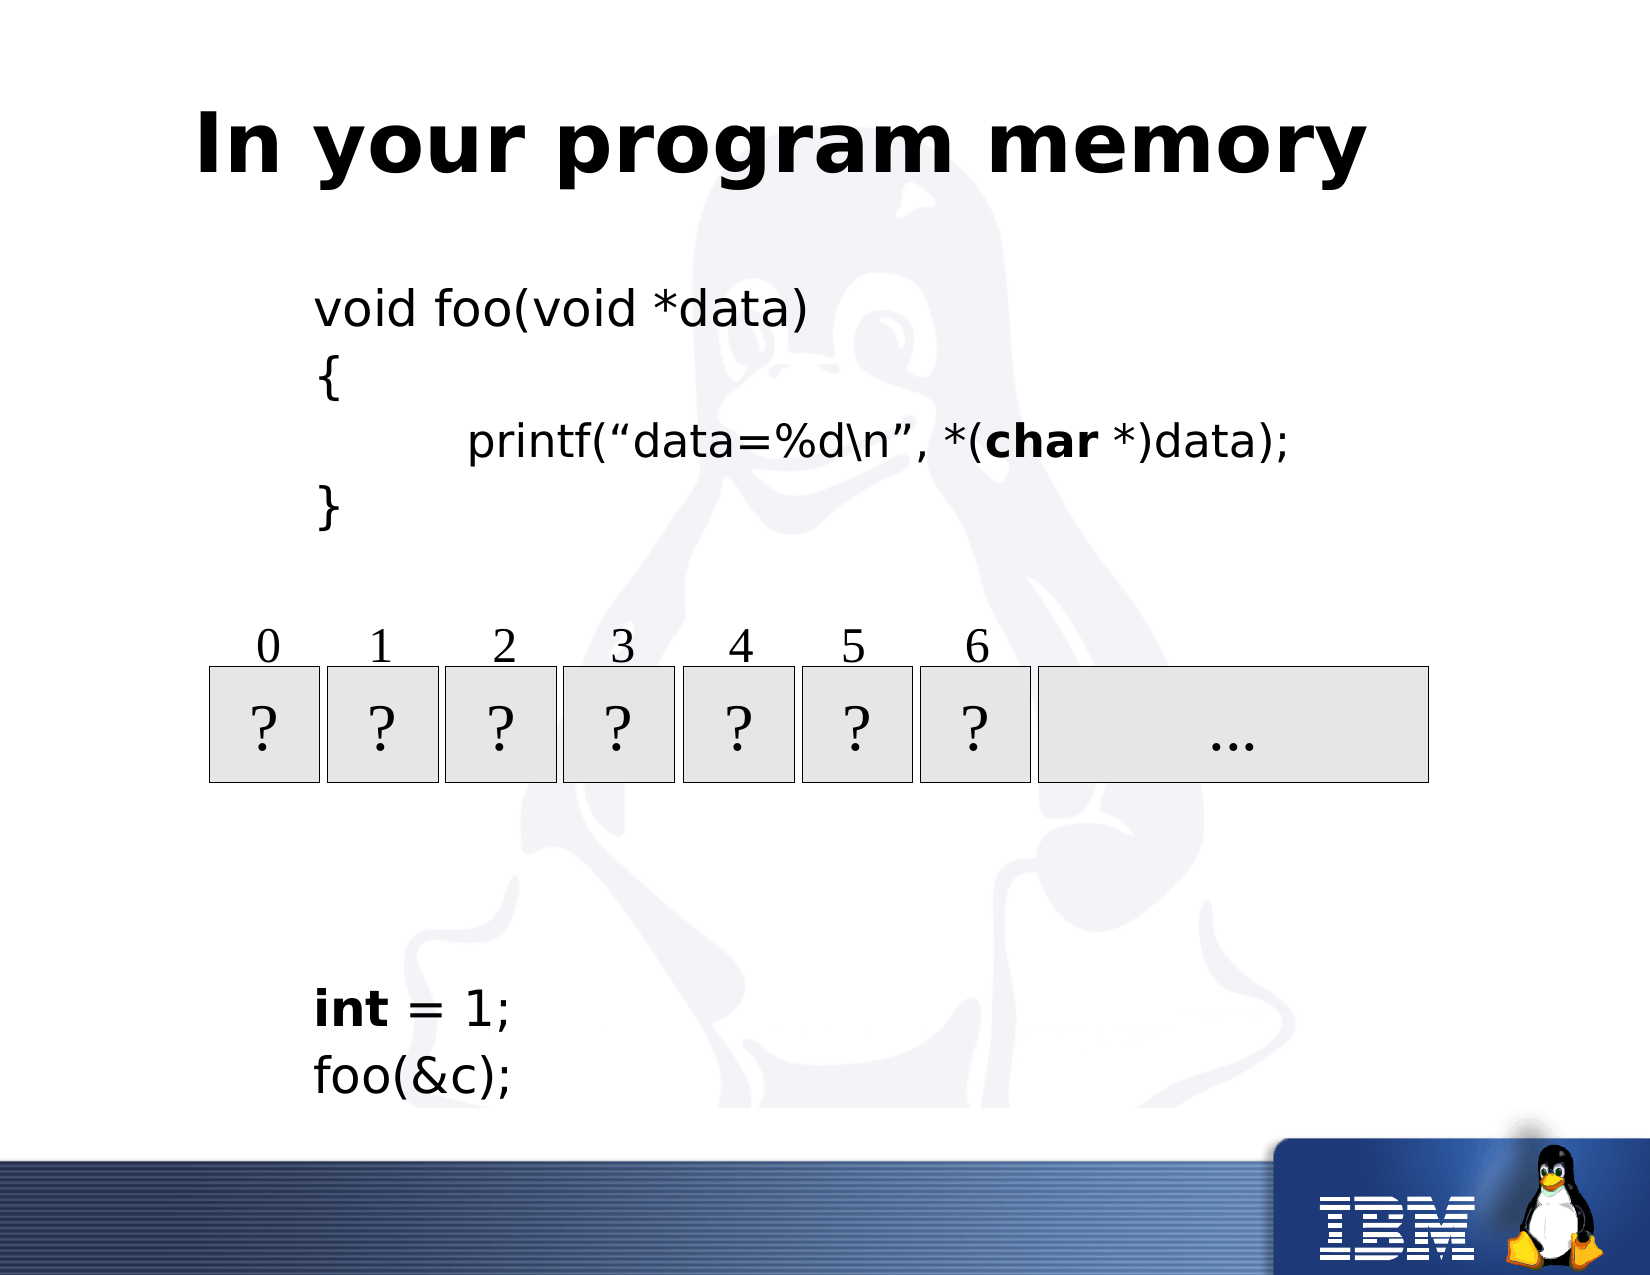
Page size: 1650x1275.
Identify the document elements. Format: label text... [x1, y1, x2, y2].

text_box ? [802, 666, 913, 783]
title In your program memory [76, 76, 1457, 211]
text_box ? [563, 666, 675, 783]
text_box 0 [256, 613, 282, 666]
text_box 3 [610, 613, 636, 669]
text_box ? [209, 666, 320, 783]
text_box 6 [964, 613, 990, 669]
text_box ? [445, 666, 557, 783]
text_box ? [683, 666, 795, 783]
text_box 2 [492, 613, 518, 669]
text_box ... [1038, 666, 1429, 783]
list void foo(void *data) { printf(“data=%d\n”, *(char *)data); } int = 1; foo(&c); [76, 279, 1457, 1171]
text_box ? [920, 666, 1031, 783]
text_box 1 [368, 613, 394, 666]
text_box ? [327, 666, 439, 783]
text_box 5 [840, 613, 866, 669]
text_box 4 [728, 613, 754, 669]
